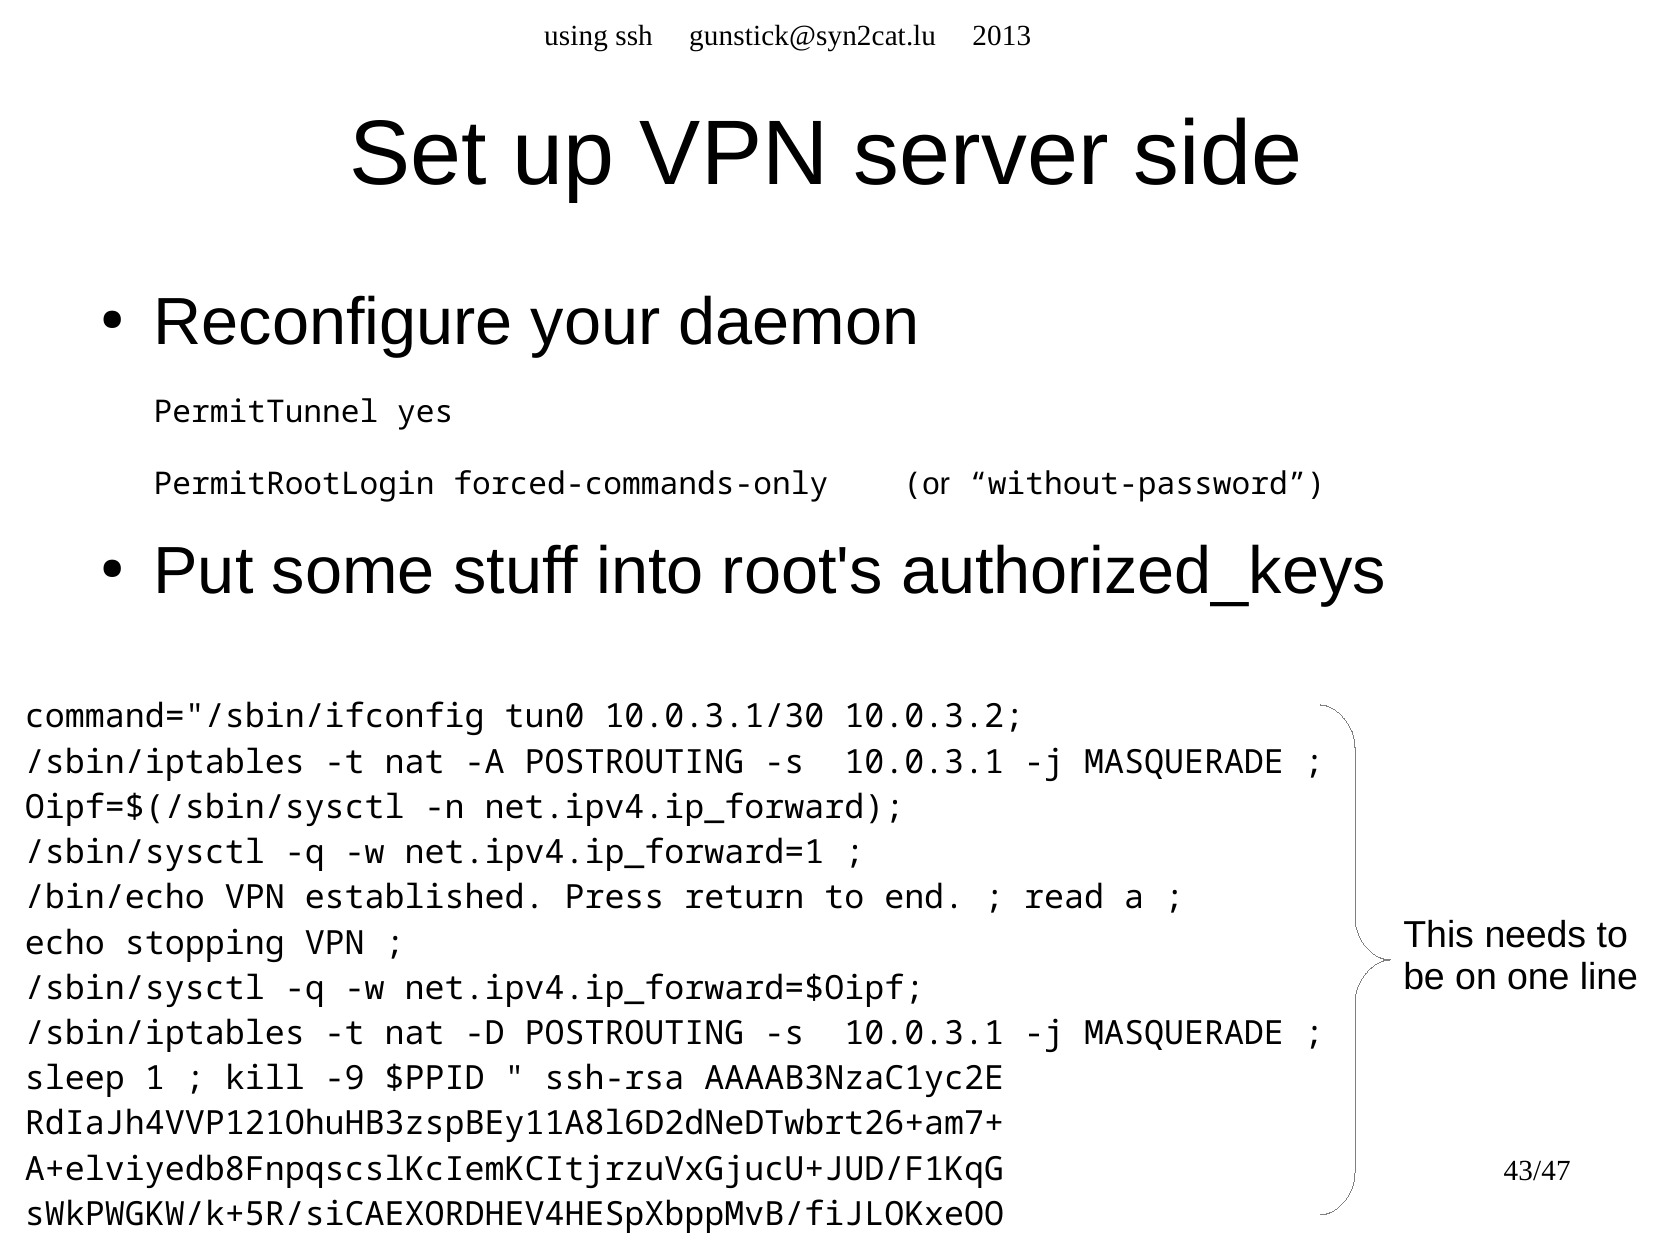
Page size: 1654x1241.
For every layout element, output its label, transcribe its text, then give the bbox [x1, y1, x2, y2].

list Reconfigure your daemon PermitTunnel yes PermitRootLogin forced-commands-only (or “without-password”) Put some stuff into root's authorized_keys [82, 284, 1538, 685]
title Set up VPN server side [82, 49, 1571, 257]
text_box command="/sbin/ifconfig tun0 10.0.3.1/30 10.0.3.2; /sbin/iptables -t nat -A POSTROUTING -s 10.0.3.1 -j MASQUERADE ; Oipf=$(/sbin/sysctl -n net.ipv4.ip_forward); /sbin/sysctl -q -w net.ipv4.ip_forward=1 ; /bin/echo VPN established. Press return to end. ; read a ; echo stopping VPN ; /sbin/sysctl -q -w net.ipv4.ip_forward=$Oipf; /sbin/iptables -t nat -D POSTROUTING -s 10.0.3.1 -j MASQUERADE ; sleep 1 ; kill -9 $PPID " ssh-rsa AAAAB3NzaC1yc2E RdIaJh4VVP121OhuHB3zspBEy11A8l6D2dNeDTwbrt26+am7+ A+elviyedb8FnpqscslKcIemKCItjrzuVxGjucU+JUD/F1KqG sWkPWGKW/k+5R/siCAEXORDHEV4HESpXbppMvB/fiJLOKxeOO iM99KnL0a6NyMSYeGvsCTNIK6jHx5HKnMGswD9oqq9X1AQnfC 8FnpqscslKJFT root@host1 [10, 685, 1654, 1241]
text_box This needs to be on one line [1388, 906, 1654, 1006]
